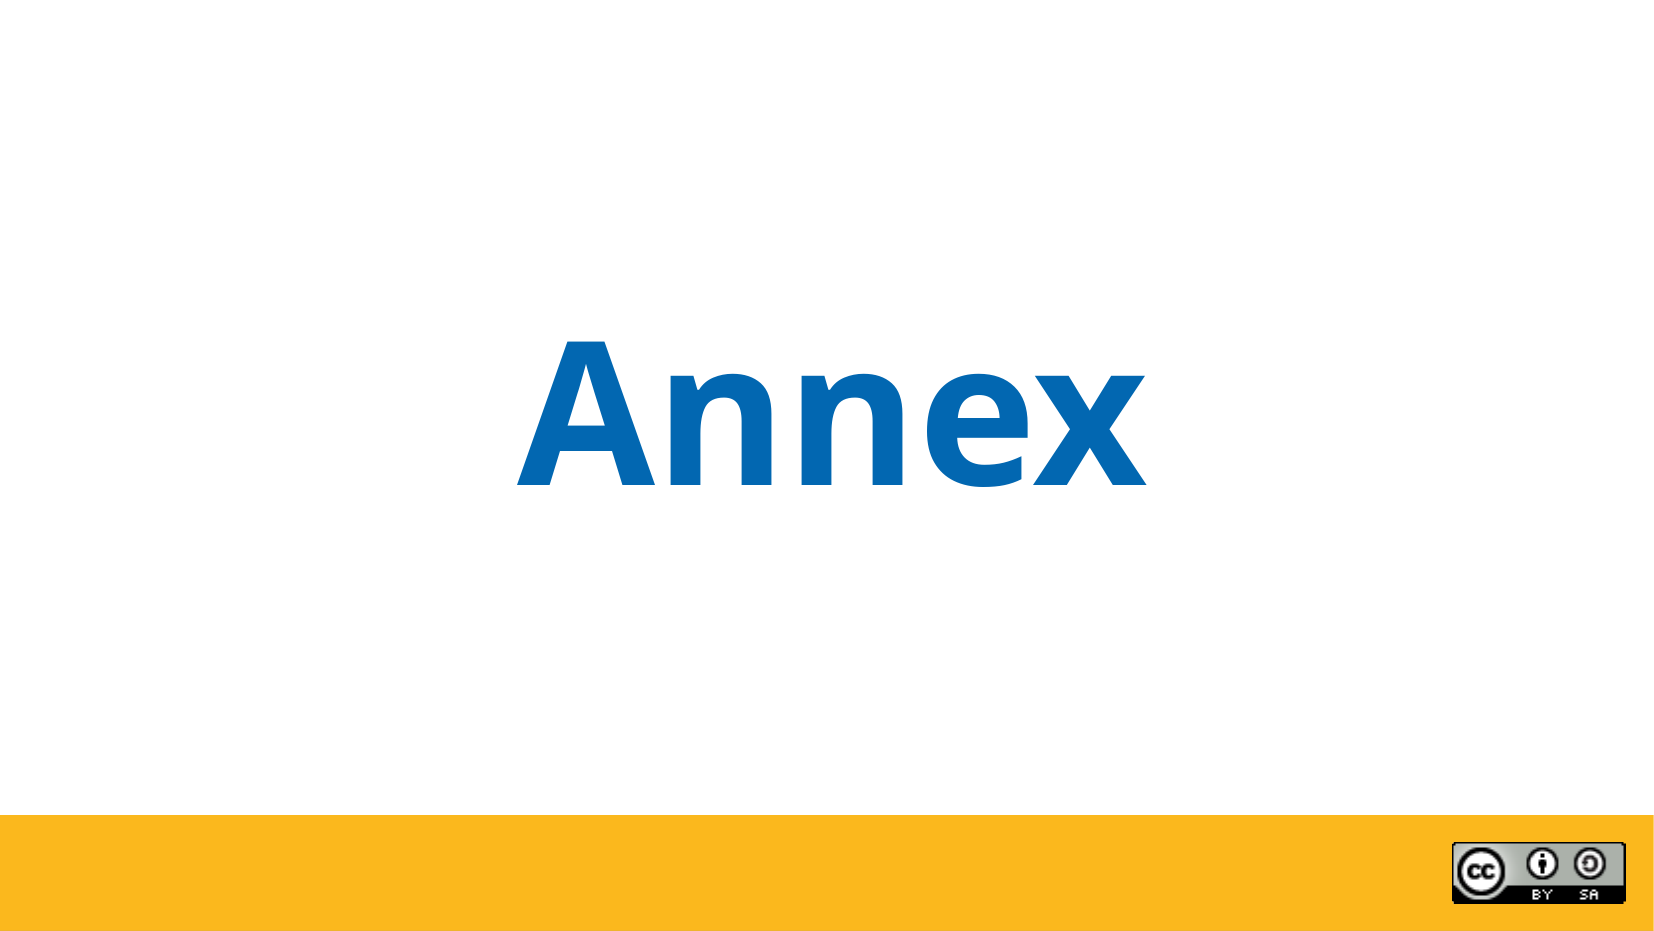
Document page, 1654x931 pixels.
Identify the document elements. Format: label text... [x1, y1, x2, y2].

picture [0, 815, 1654, 931]
text_box Annex [0, 11, 1654, 804]
